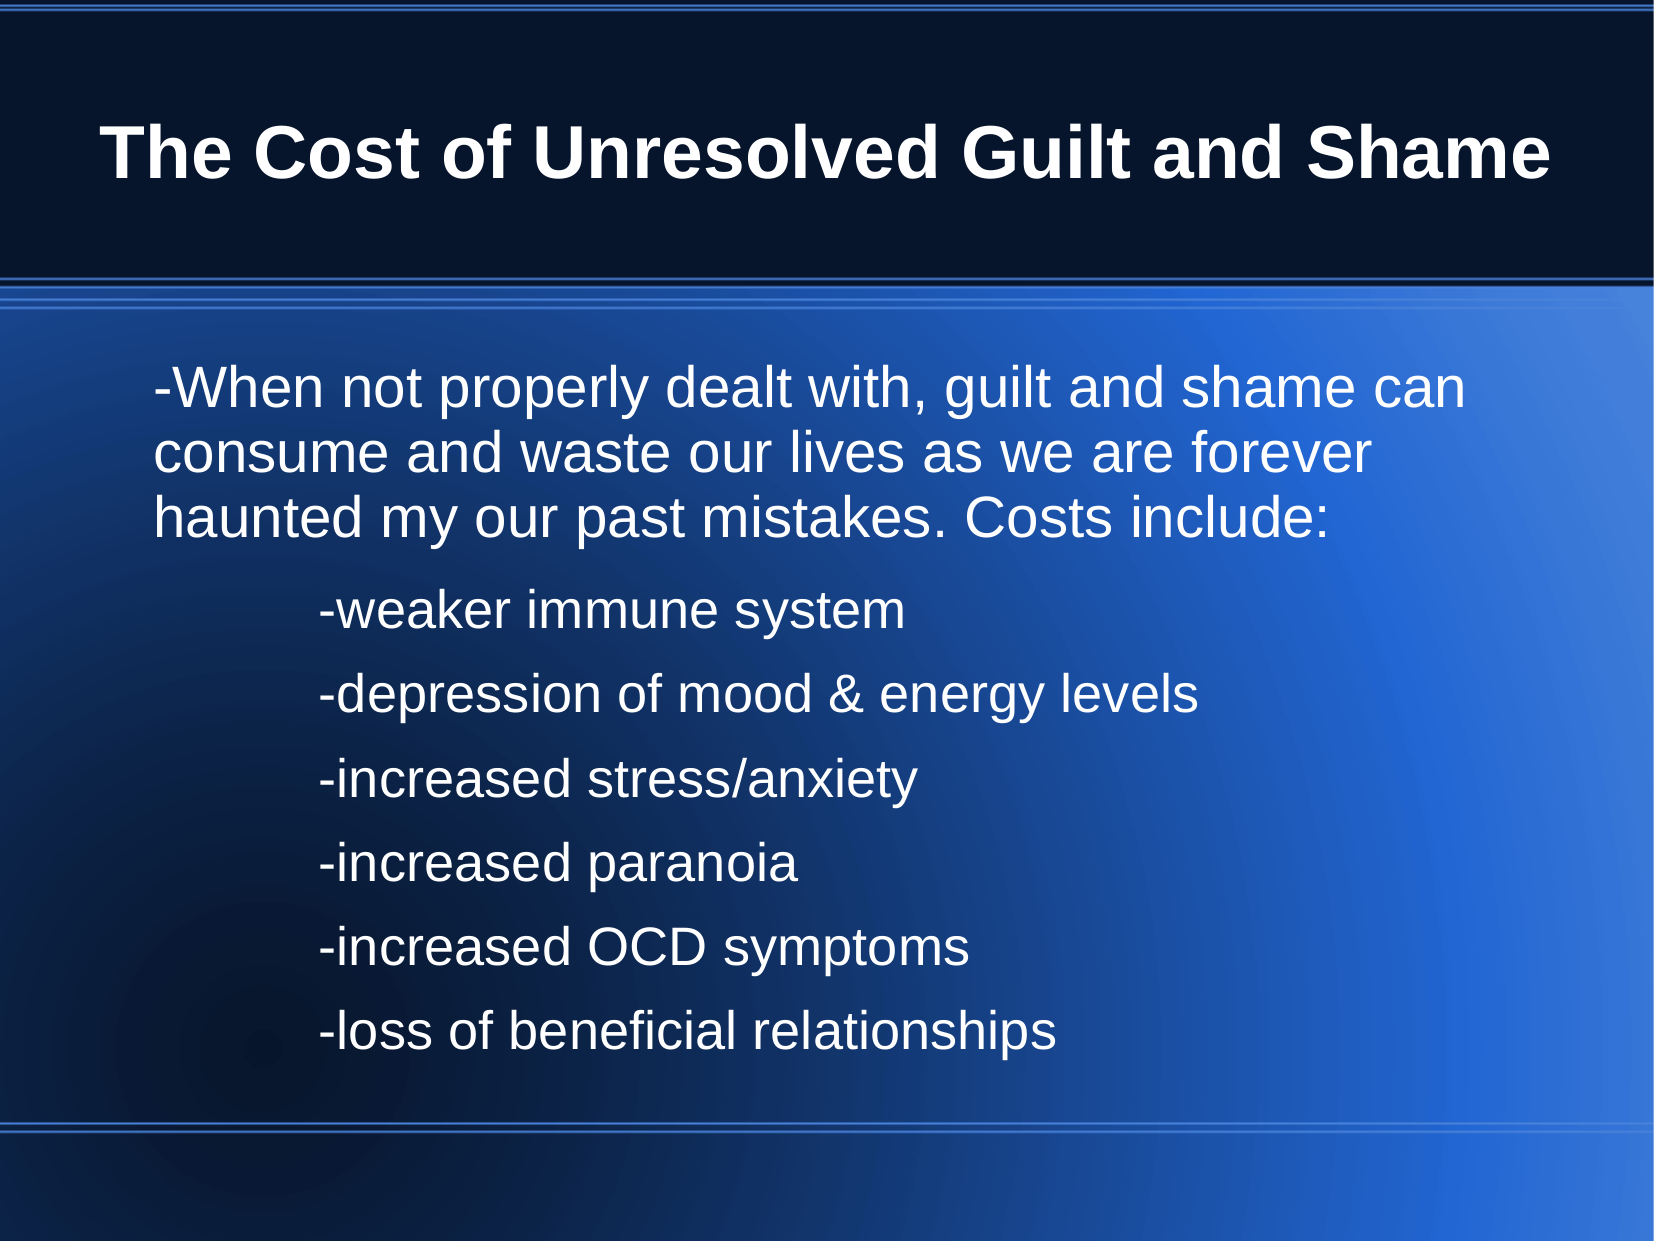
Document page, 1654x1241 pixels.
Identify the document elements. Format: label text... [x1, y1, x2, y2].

list -When not properly dealt with, guilt and shame can consume and waste our lives as we are forever haunted my our past mistakes. Costs include: -weaker immune system -depression of mood & energy levels -increased stress/anxiety -increased paranoia -increased OCD symptoms -loss of beneficial relationships [82, 355, 1571, 1061]
title The Cost of Unresolved Guilt and Shame [82, 49, 1571, 257]
picture [0, 0, 1654, 1241]
